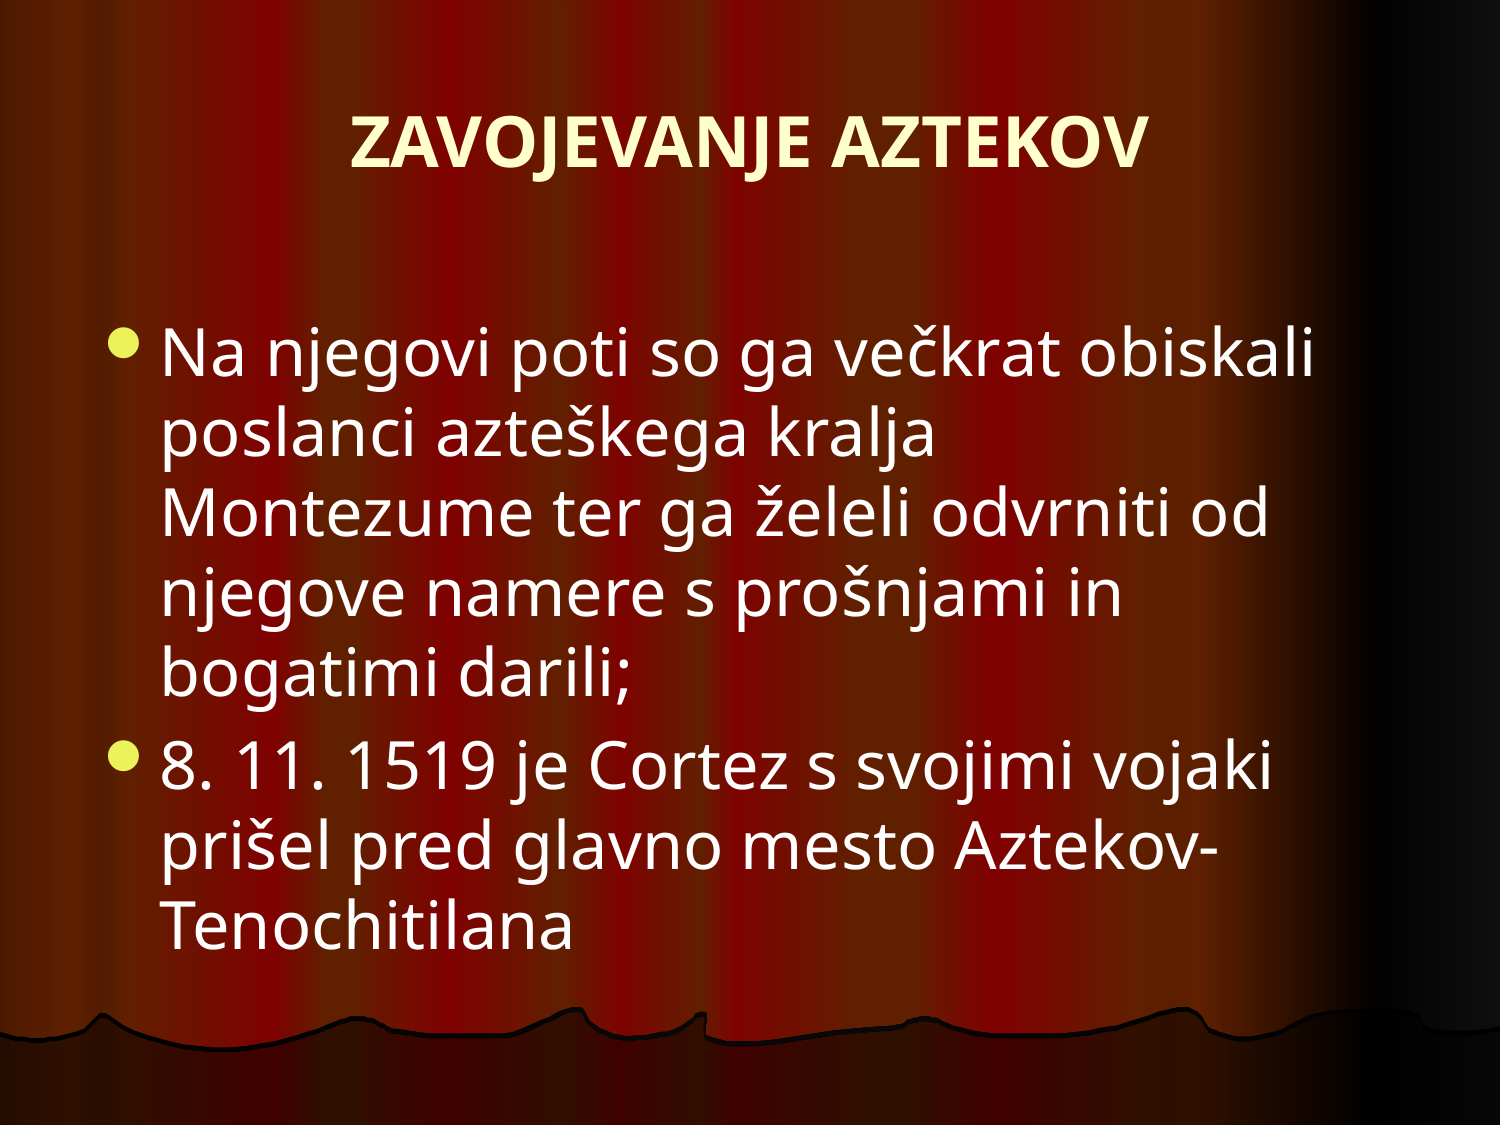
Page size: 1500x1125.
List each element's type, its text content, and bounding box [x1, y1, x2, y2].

list Na njegovi poti so ga večkrat obiskali poslanci azteškega kralja Montezume ter ga želeli odvrniti od njegove namere s prošnjami in bogatimi darili; 8. 11. 1519 je Cortez s svojimi vojaki prišel pred glavno mesto Aztekov- Tenochitilana [88, 302, 1341, 941]
title ZAVOJEVANJE AZTEKOV [75, 45, 1425, 233]
